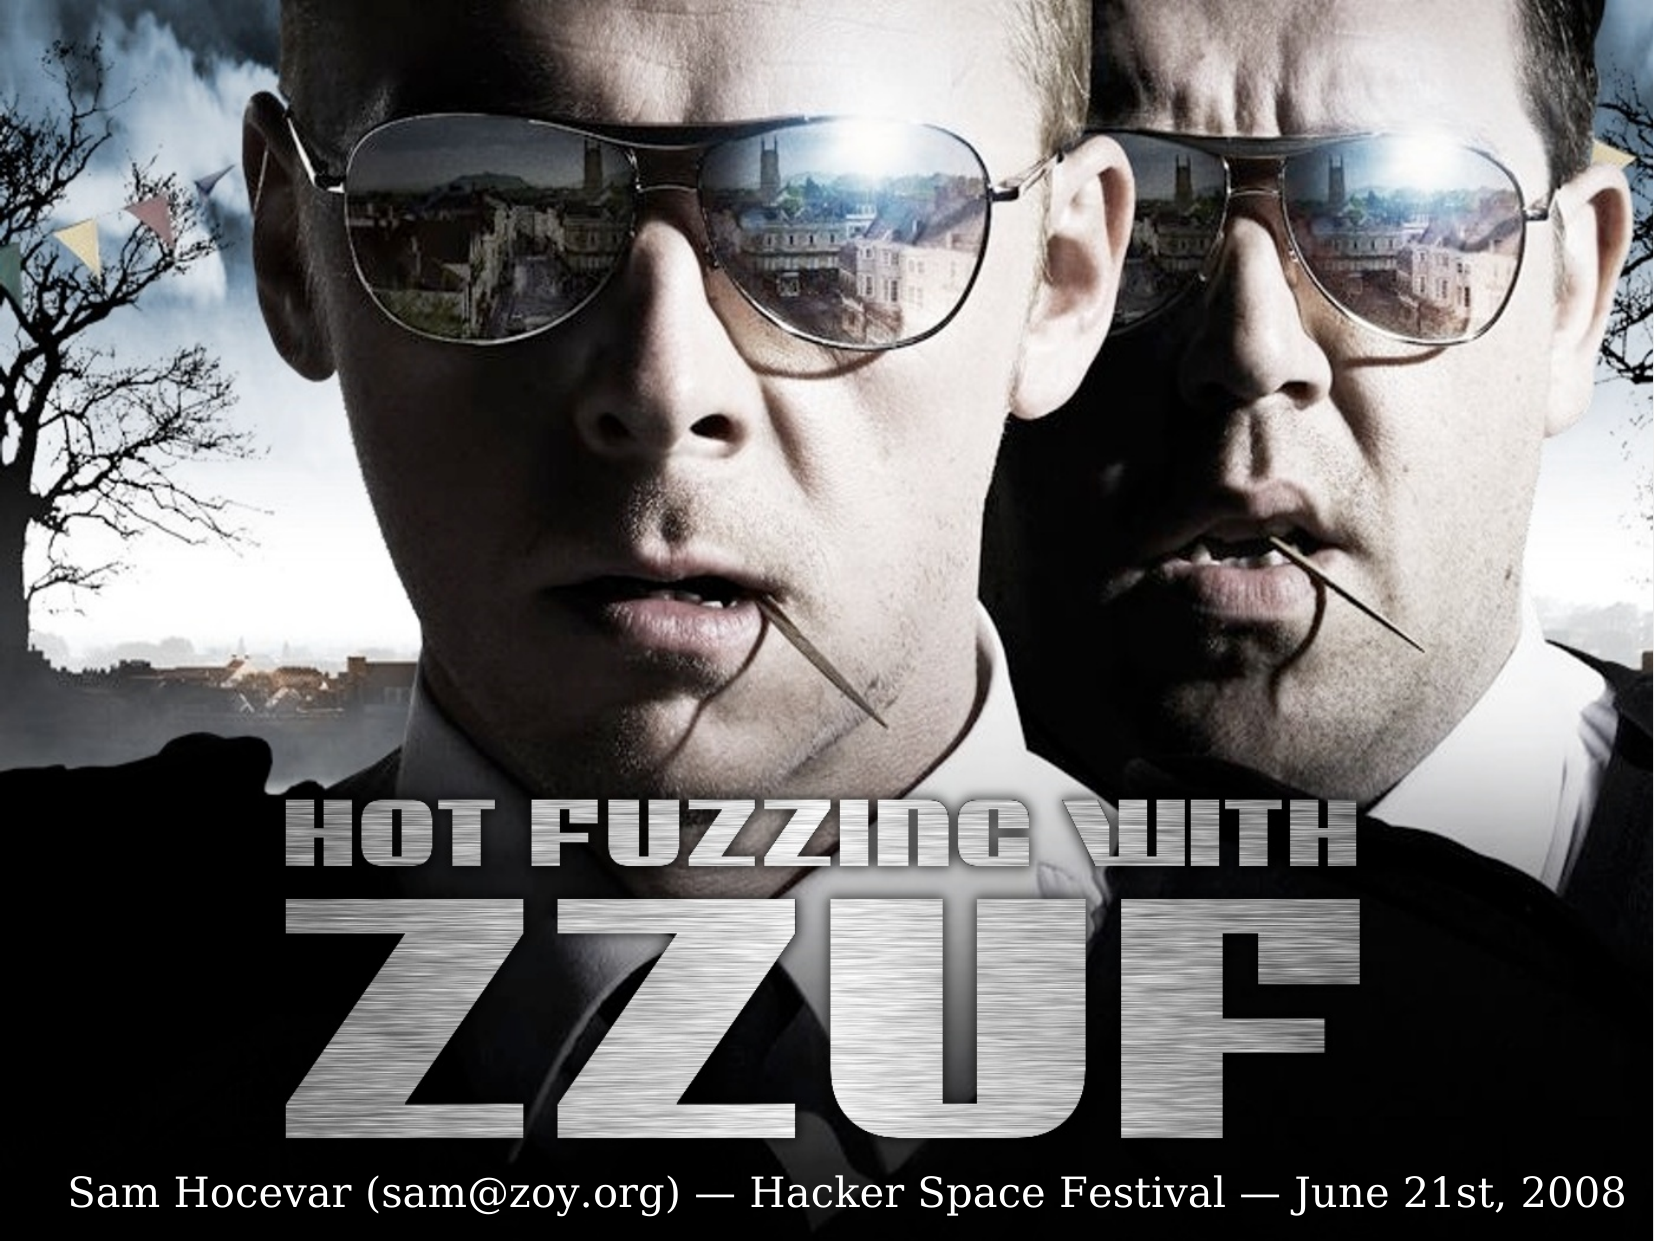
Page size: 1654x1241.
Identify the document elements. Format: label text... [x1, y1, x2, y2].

text_box Sam Hocevar (sam@zoy.org) — Hacker Space Festival — June 21st, 2008 [67, 1168, 1628, 1217]
picture [0, 0, 1653, 1241]
